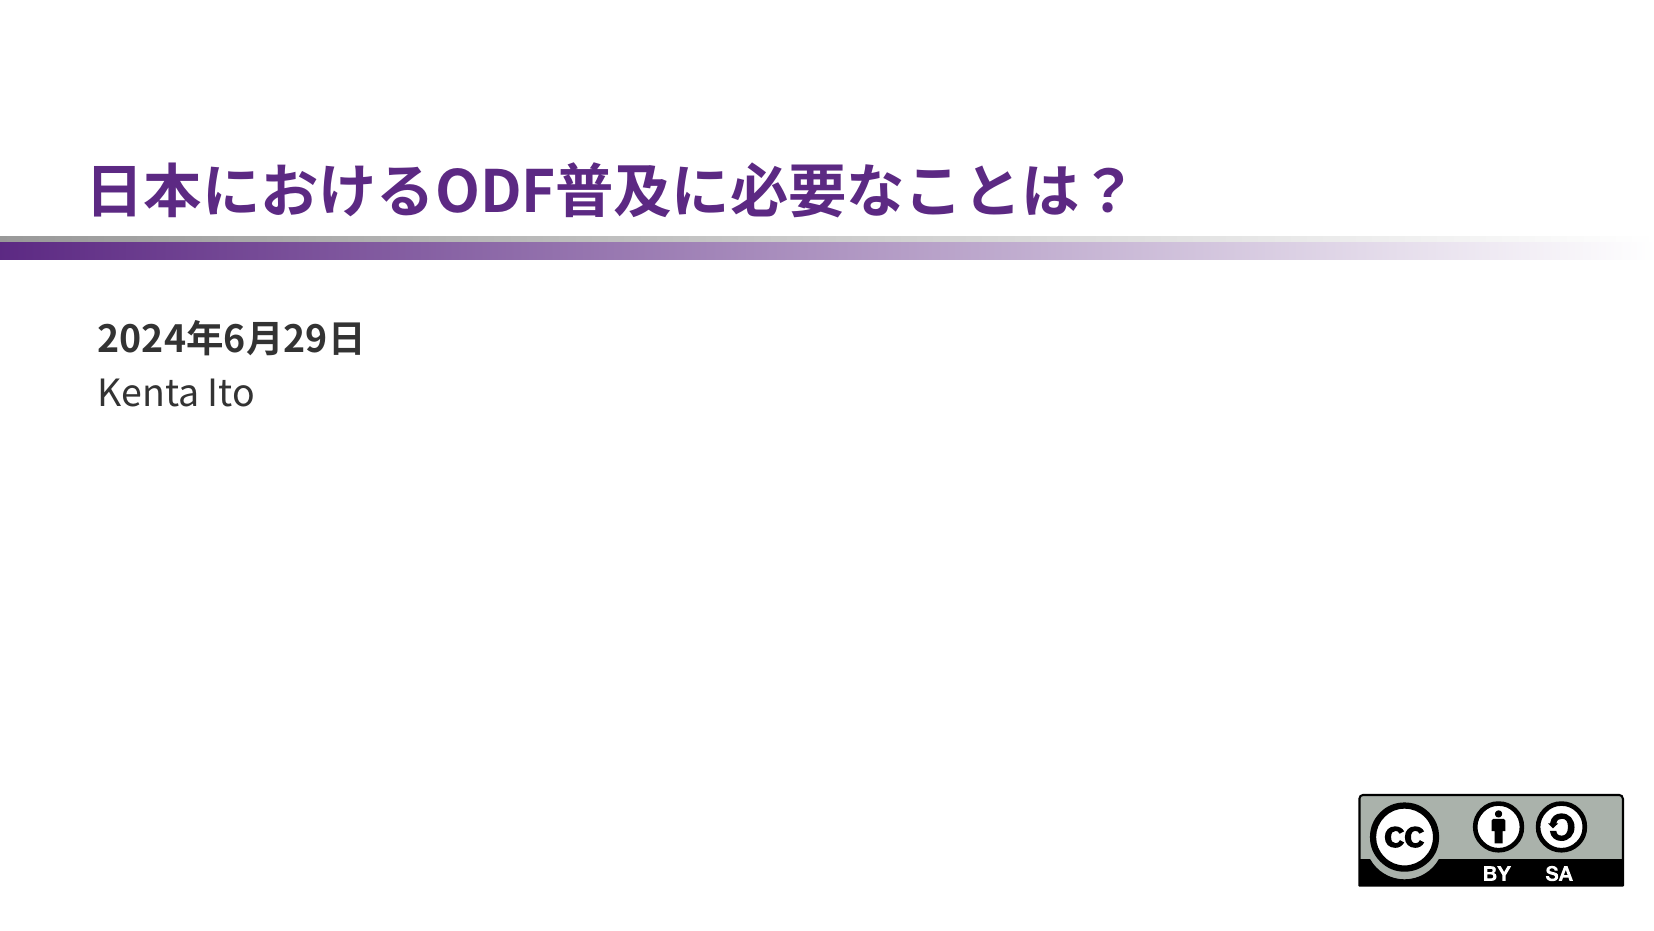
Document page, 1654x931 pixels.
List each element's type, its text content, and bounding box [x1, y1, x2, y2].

text_box 2024年6月29日 Kenta Ito [82, 301, 1394, 438]
picture [1358, 793, 1625, 887]
text_box [0, 236, 1654, 260]
text_box 日本におけるODF普及に必要なことは？ [70, 137, 1447, 236]
